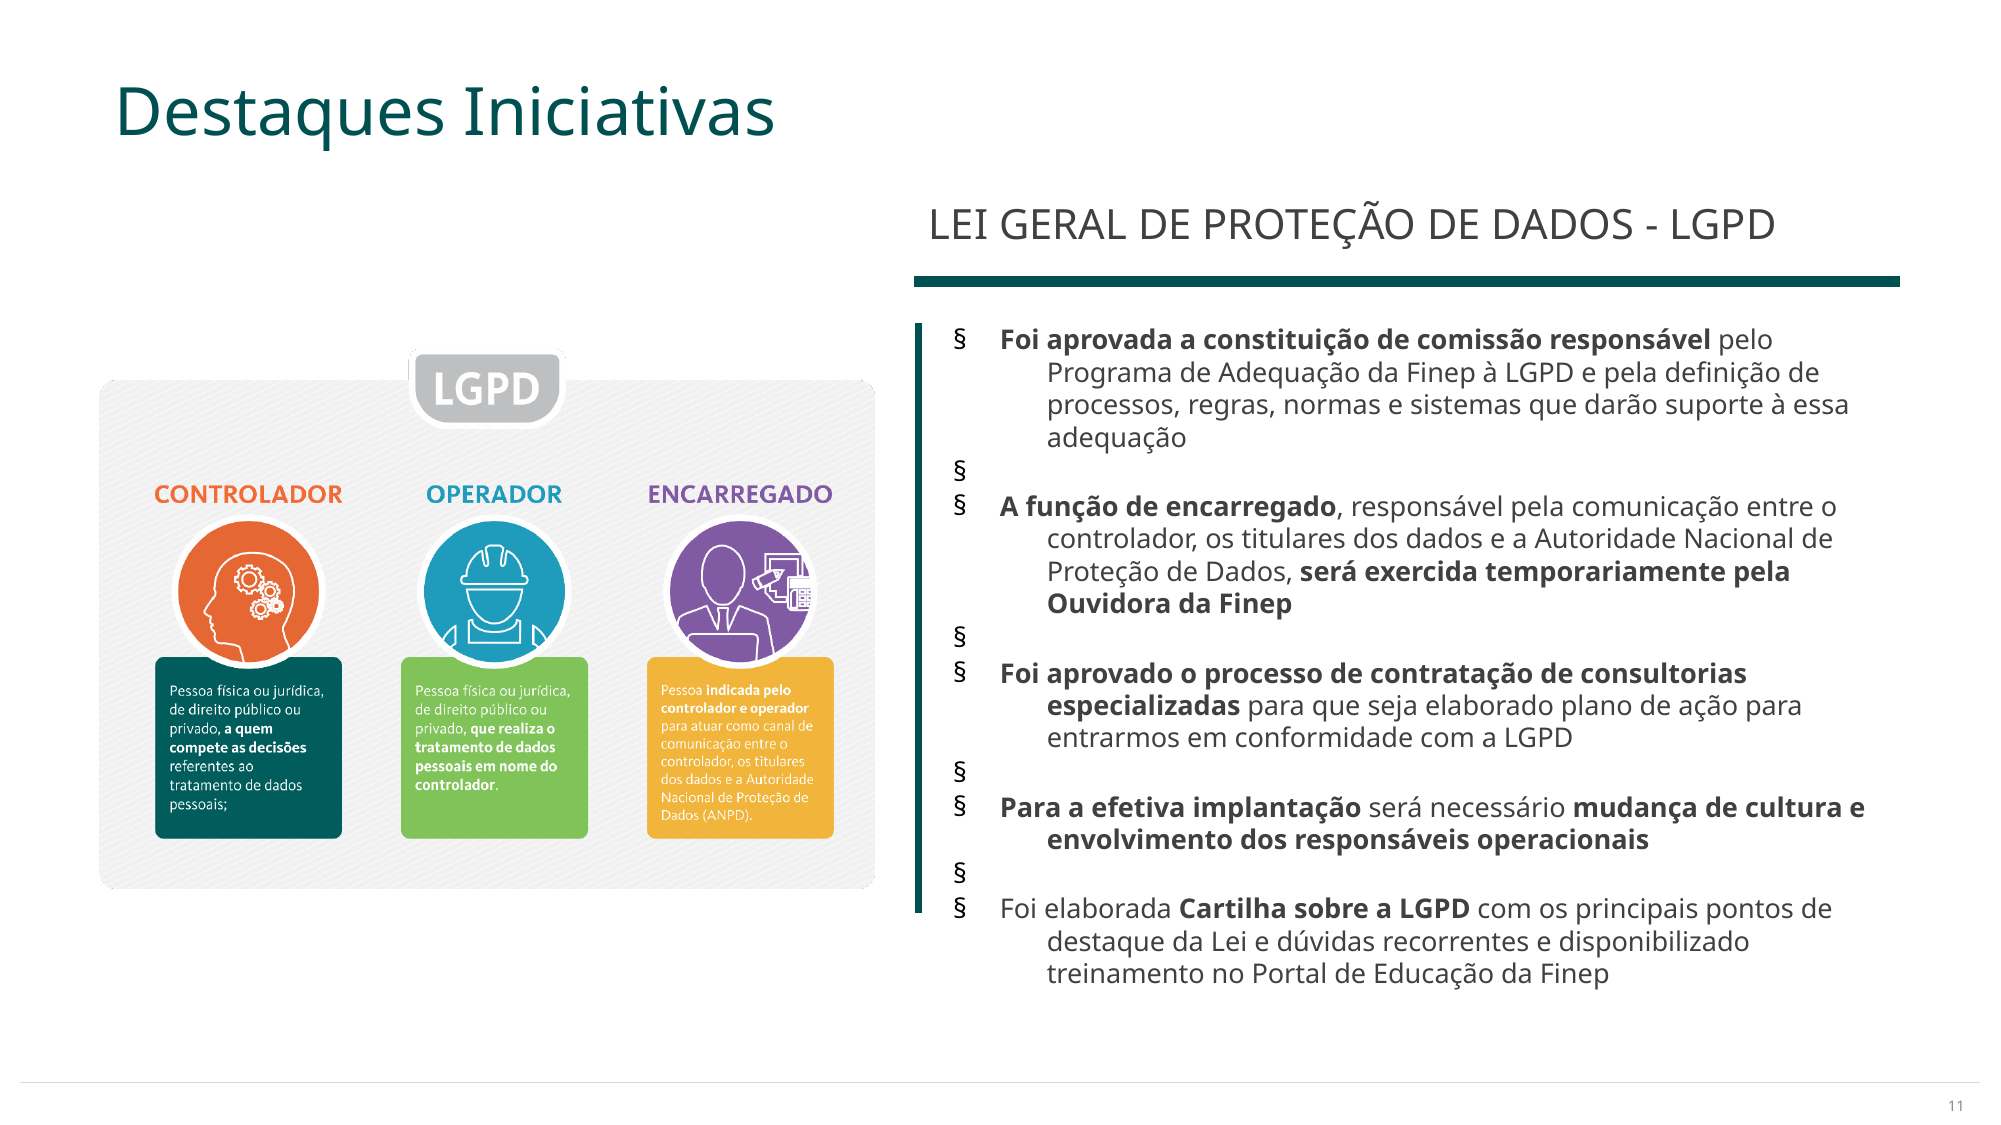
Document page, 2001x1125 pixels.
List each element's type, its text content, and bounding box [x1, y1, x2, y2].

text_box Foi aprovada a constituição de comissão responsável pelo Programa de Adequação da Finep à LGPD e pela definição de processos, regras, normas e sistemas que darão suporte à essa adequação A função de encarregado, responsável pela comunicação entre o controlador, os titulares dos dados e a Autoridade Nacional de Proteção de Dados, será exercida temporariamente pela Ouvidora da Finep Foi aprovado o processo de contratação de consultorias especializadas para que seja elaborado plano de ação para entrarmos em conformidade com a LGPD Para a efetiva implantação será necessário mudança de cultura e envolvimento dos responsáveis operacionais Foi elaborada Cartilha sobre a LGPD com os principais pontos de destaque da Lei e dúvidas recorrentes e disponibilizado treinamento no Portal de Educação da Finep [938, 315, 1898, 921]
text_box [914, 276, 1900, 287]
picture [99, 347, 875, 889]
text_box [915, 323, 922, 913]
title Destaques Iniciativas [99, 45, 1900, 173]
text_box LEI GERAL DE PROTEÇÃO DE DADOS - LGPD [913, 190, 1898, 257]
